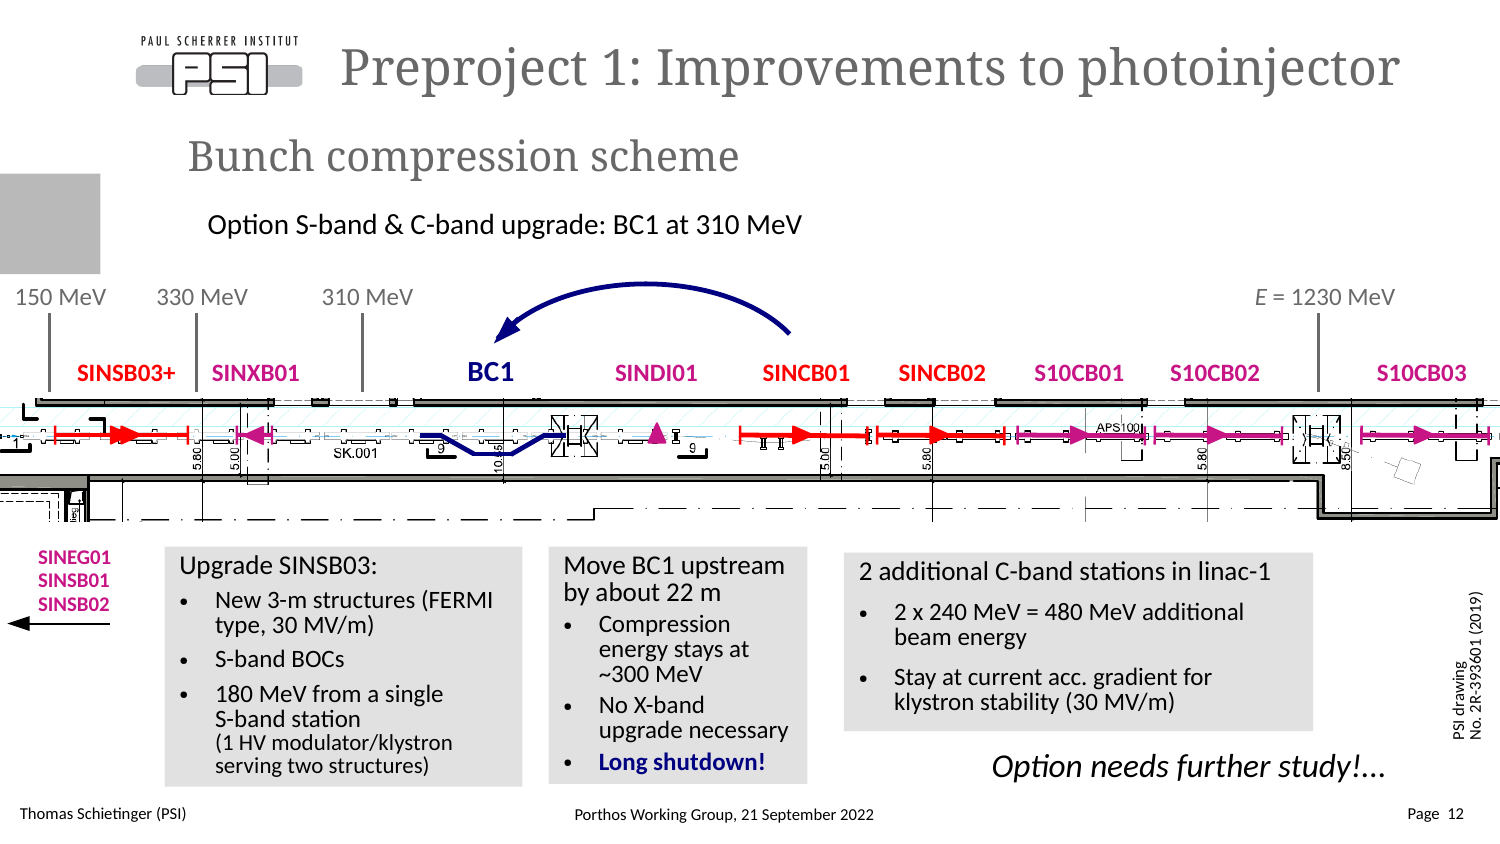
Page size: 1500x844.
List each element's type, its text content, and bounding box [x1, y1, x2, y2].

text_box SINEG01 [23, 541, 138, 577]
text_box Upgrade SINSB03: New 3-m structures (FERMI type, 30 MV/m) S-band BOCs 180 MeV from a single S-band station (1 HV modulator/klystron serving two structures) [164, 546, 523, 787]
text_box BC1 [452, 351, 530, 398]
text_box SINCB02 [883, 355, 1004, 396]
text_box SINSB03+ [62, 355, 198, 396]
text_box 310 MeV [306, 278, 456, 319]
text_box S10CB01 [1019, 355, 1141, 396]
text_box 150 MeV [0, 278, 128, 319]
text_box Move BC1 upstream by about 22 m Compression energy stays at ~300 MeV No X-band upgrade necessary Long shutdown! [548, 546, 808, 784]
text_box SINXB01 [198, 355, 322, 396]
text_box S10CB03 [1362, 355, 1489, 396]
title Preproject 1: Improvements to photoinjector [340, 35, 1477, 102]
text_box SINCB01 [747, 355, 869, 396]
text_box Option S-band & C-band upgrade: BC1 at 310 MeV [192, 205, 834, 254]
picture [0, 398, 1500, 522]
title Bunch compression scheme [187, 129, 861, 186]
text_box Option needs further study!... [976, 745, 1436, 794]
text_box 2 additional C-band stations in linac-1 2 x 240 MeV = 480 MeV additional beam energy Stay at current acc. gradient for klystron stability (30 MV/m) [843, 552, 1314, 732]
text_box S10CB02 [1155, 355, 1276, 396]
text_box SINSB01 [23, 577, 138, 588]
text_box PSI drawing No. 2R-393601 (2019) [1444, 540, 1500, 756]
text_box SINSB02 [23, 588, 138, 625]
text_box E = 1230 MeV [1240, 278, 1416, 319]
text_box 330 MeV [141, 278, 291, 319]
text_box SINDI01 [600, 355, 720, 396]
